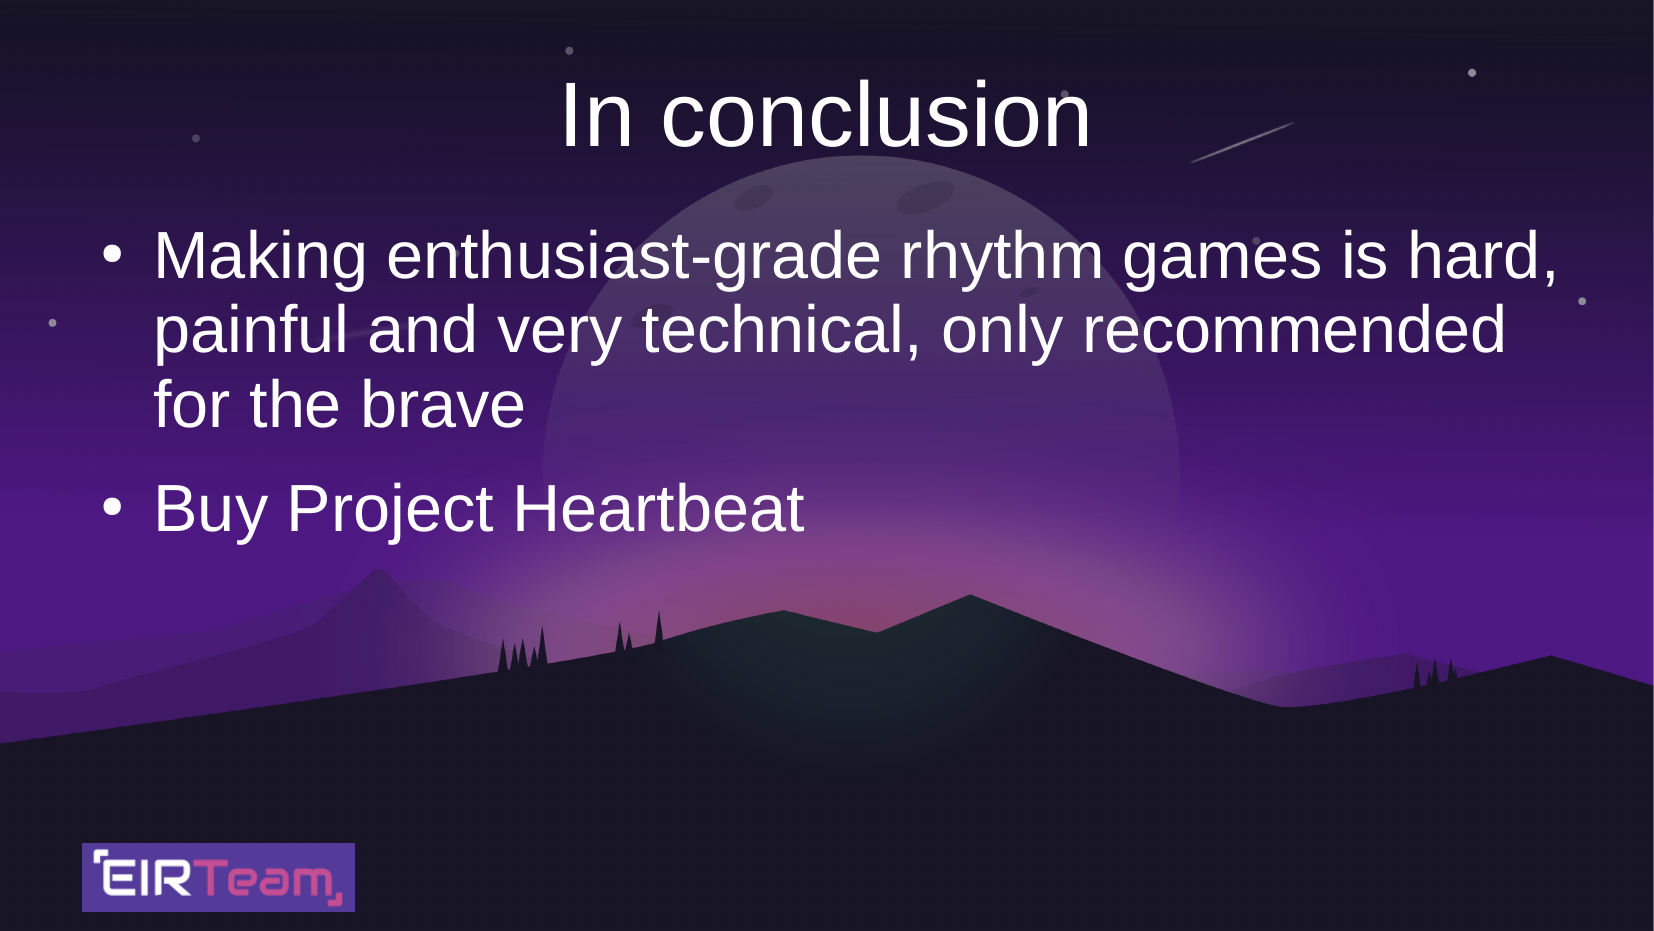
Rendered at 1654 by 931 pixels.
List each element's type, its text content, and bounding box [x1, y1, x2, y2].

picture [0, 0, 1654, 931]
title In conclusion [82, 37, 1571, 193]
list Making enthusiast-grade rhythm games is hard, painful and very technical, only recommended for the brave Buy Project Heartbeat [82, 217, 1571, 758]
